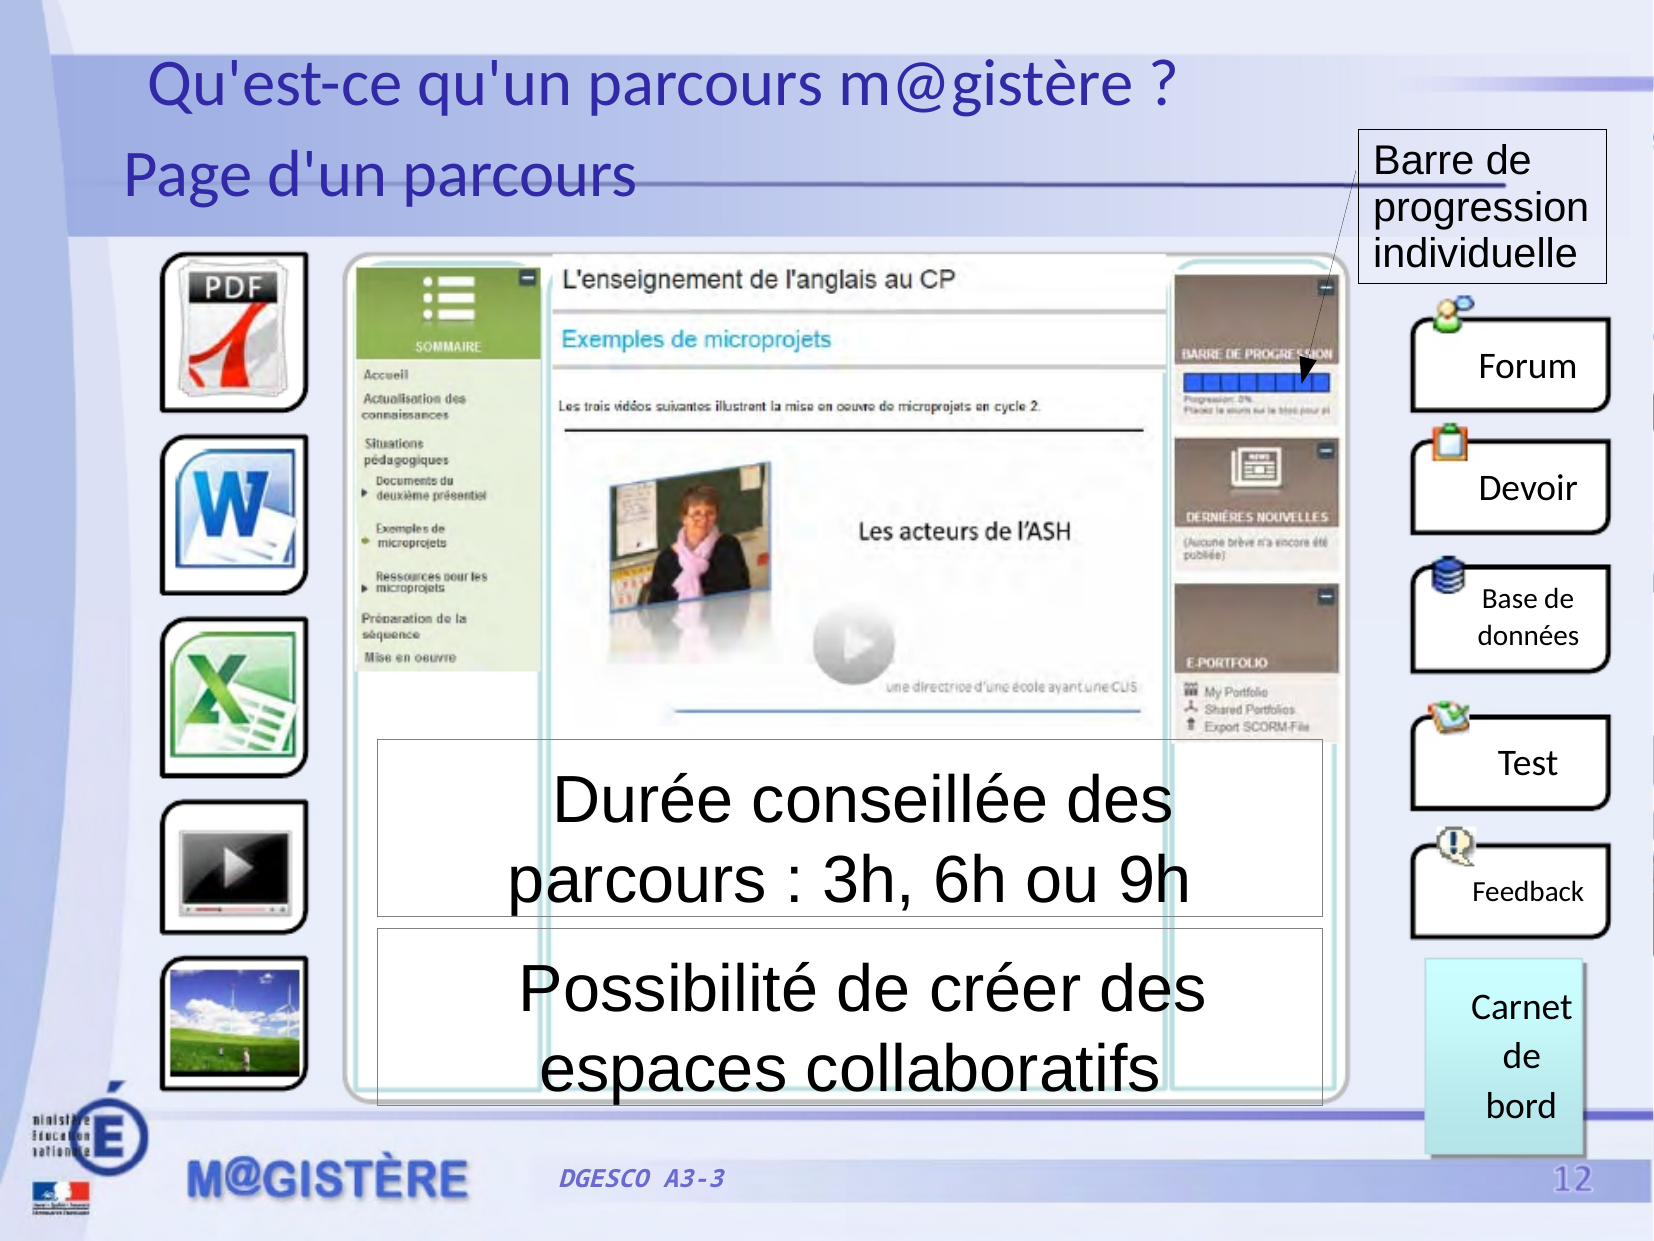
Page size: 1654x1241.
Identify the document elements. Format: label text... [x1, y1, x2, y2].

picture [0, 0, 1654, 1241]
text_box Test [1462, 745, 1559, 784]
text_box Base de données [1442, 587, 1581, 652]
text_box Feedback [1436, 878, 1585, 908]
text_box Barre de progression individuelle [1358, 129, 1607, 283]
text_box Carnet [1435, 989, 1582, 1027]
text_box Devoir [1443, 470, 1579, 509]
title Durée conseillée des parcours : 3h, 6h ou 9h [377, 739, 1323, 917]
text_box de [1467, 1038, 1550, 1077]
text_box Qu'est-ce qu'un parcours m@gistère ? [147, 51, 1181, 119]
title Possibilité de créer des espaces collaboratifs [377, 928, 1323, 1106]
text_box Page d'un parcours [123, 143, 639, 210]
text_box bord [1450, 1088, 1558, 1127]
text_box Forum [1443, 348, 1578, 387]
text_box DGESCO A3‐3 [558, 1167, 724, 1193]
